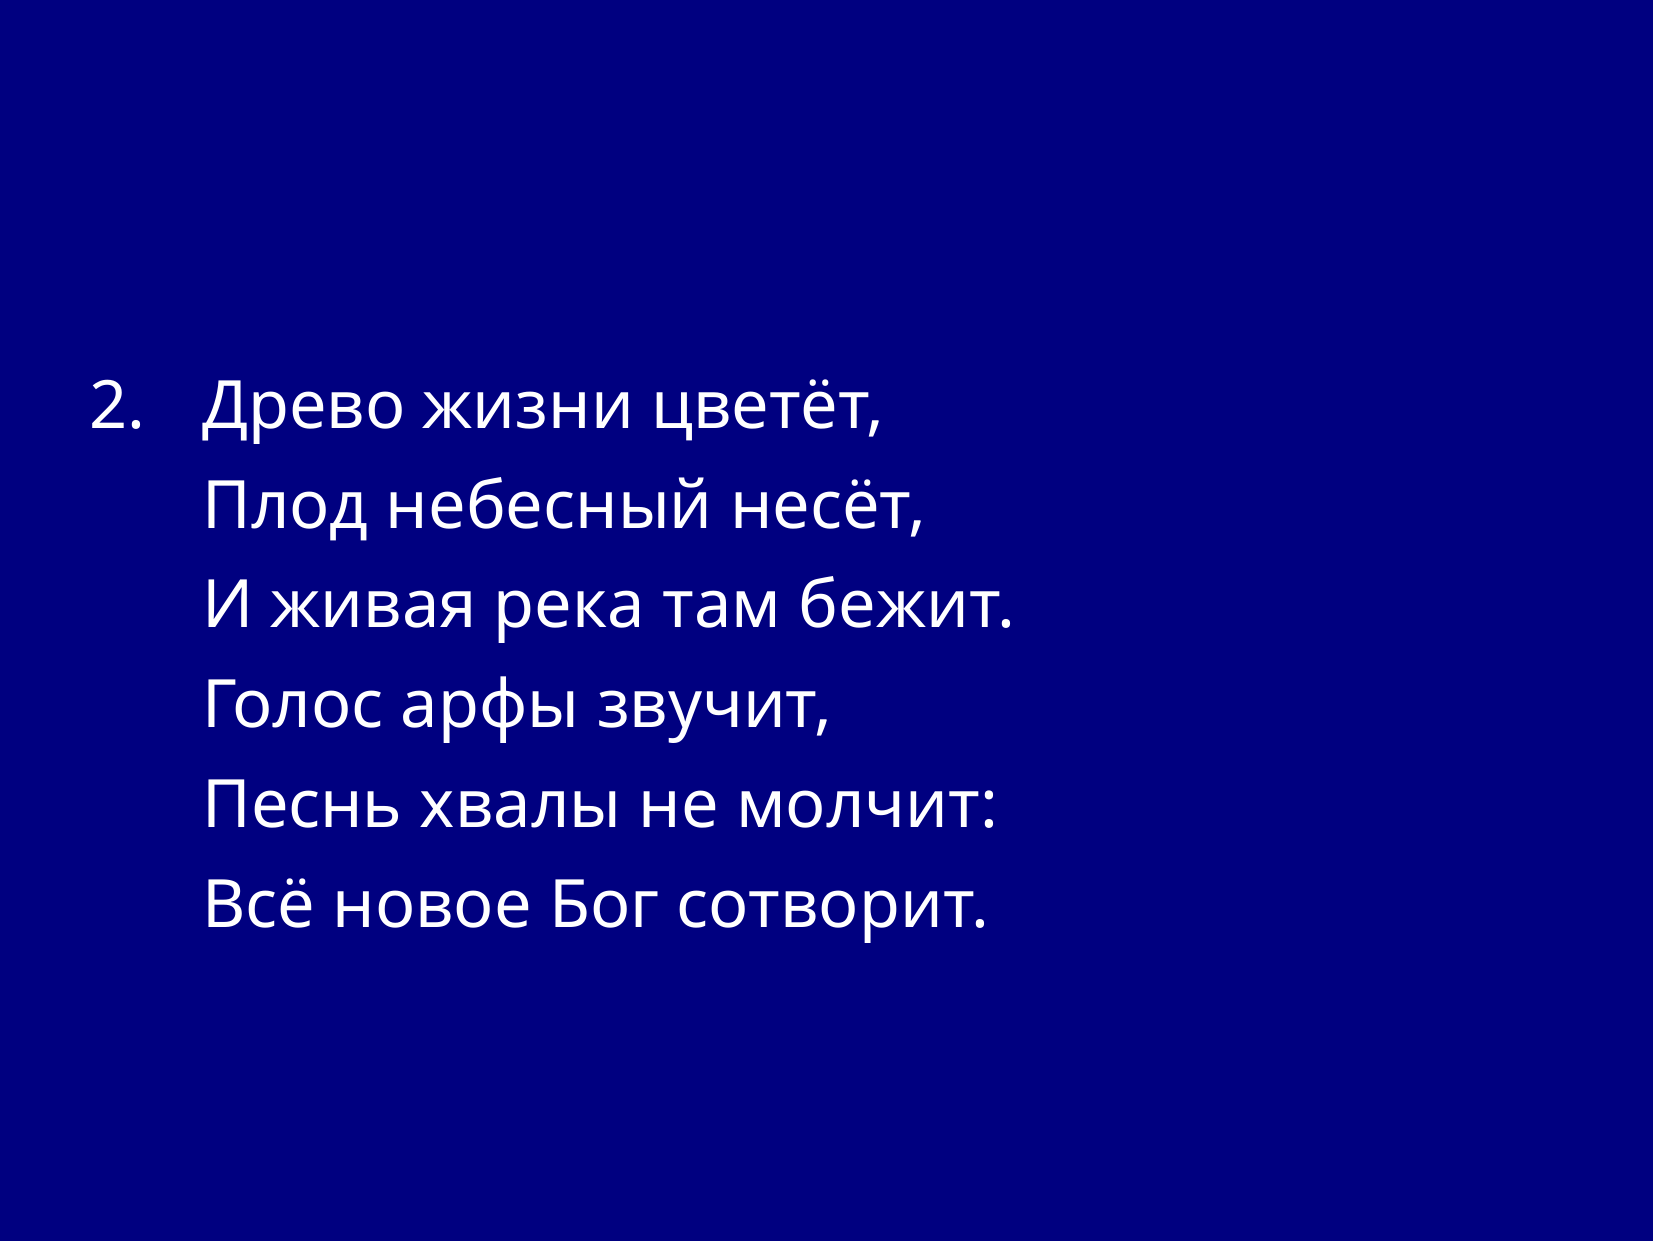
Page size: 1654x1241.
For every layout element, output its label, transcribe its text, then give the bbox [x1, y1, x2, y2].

text_box 2. Древо жизни цветёт, Плод небесный несёт, И живая река там бежит. Голос арфы звучит, Песнь хвалы не молчит: Всё новое Бог сотворит. [75, 150, 1576, 1163]
